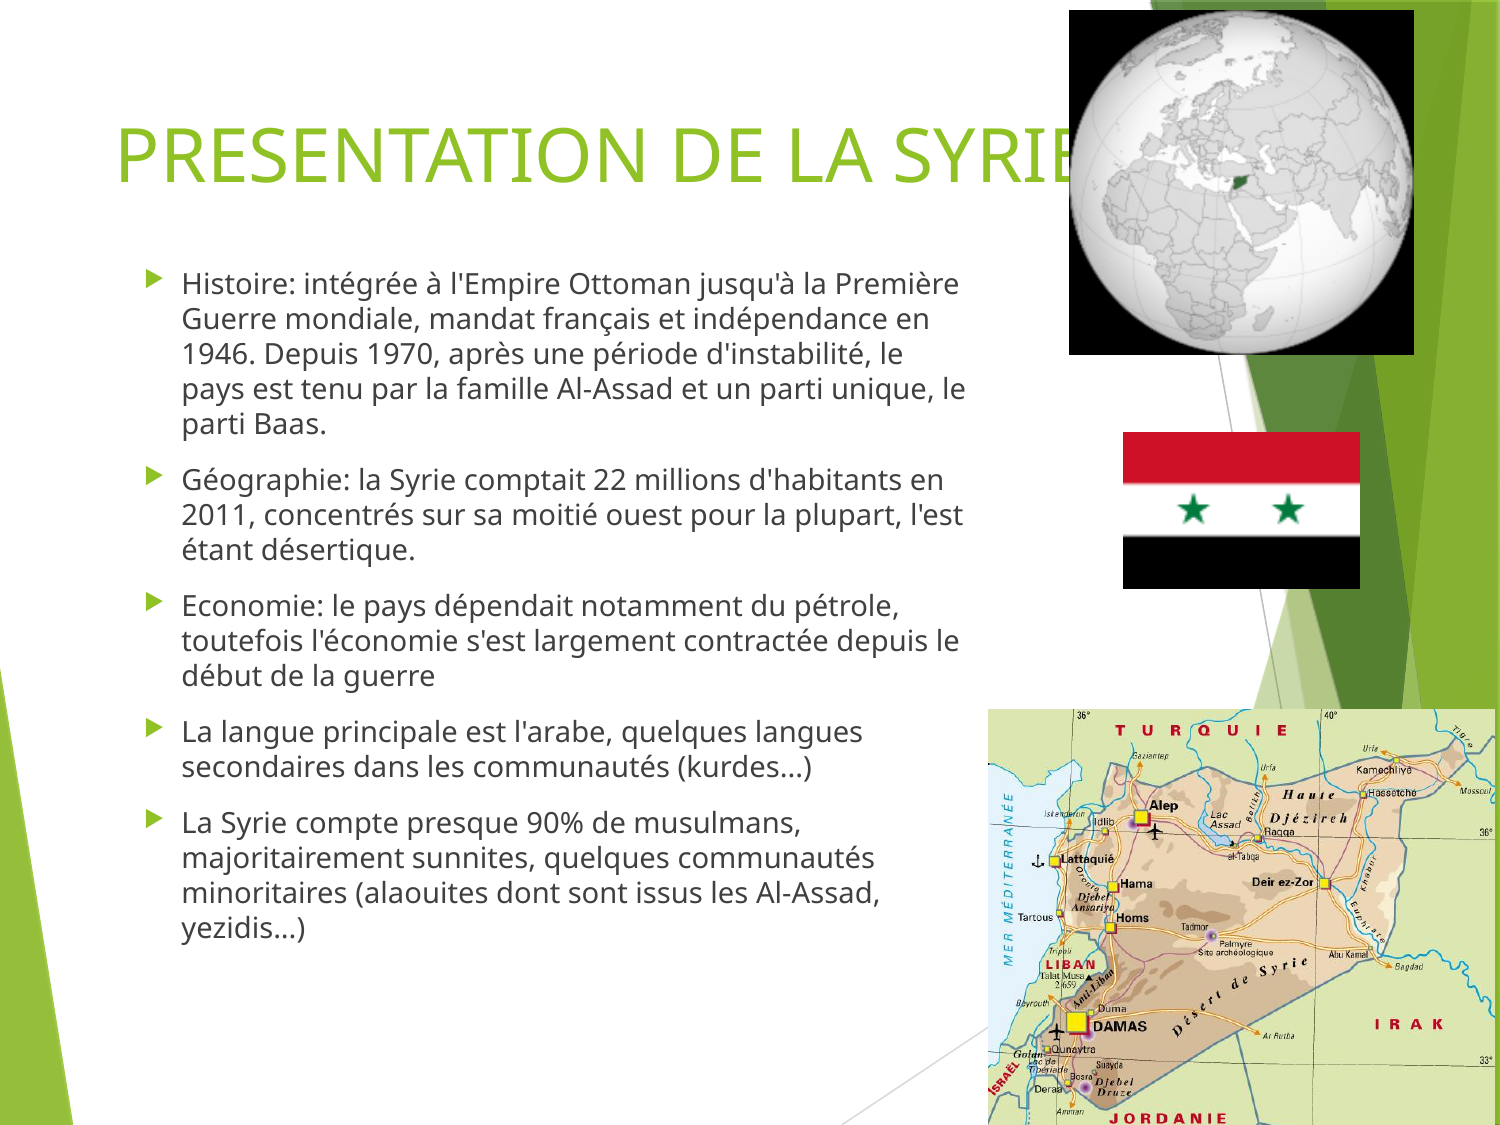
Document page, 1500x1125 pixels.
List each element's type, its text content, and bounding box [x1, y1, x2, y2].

title PRESENTATION DE LA SYRIE [99, 99, 1069, 317]
picture [1069, 10, 1414, 355]
picture [988, 709, 1495, 1125]
text_box Histoire: intégrée à l'Empire Ottoman jusqu'à la Première Guerre mondiale, mandat français et indépendance en 1946. Depuis 1970, après une période d'instabilité, le pays est tenu par la famille Al-Assad et un parti unique, le parti Baas. Géographie: la Syrie comptait 22 millions d'habitants en 2011, concentrés sur sa moitié ouest pour la plupart, l'est étant désertique. Economie: le pays dépendait notamment du pétrole, toutefois l'économie s'est largement contractée depuis le début de la guerre La langue principale est l'arabe, quelques langues secondaires dans les communautés (kurdes...) La Syrie compte presque 90% de musulmans, majoritairement sunnites, quelques communautés minoritaires (alaouites dont sont issus les Al-Assad, yezidis...) [0, 257, 989, 992]
picture [1123, 432, 1360, 589]
